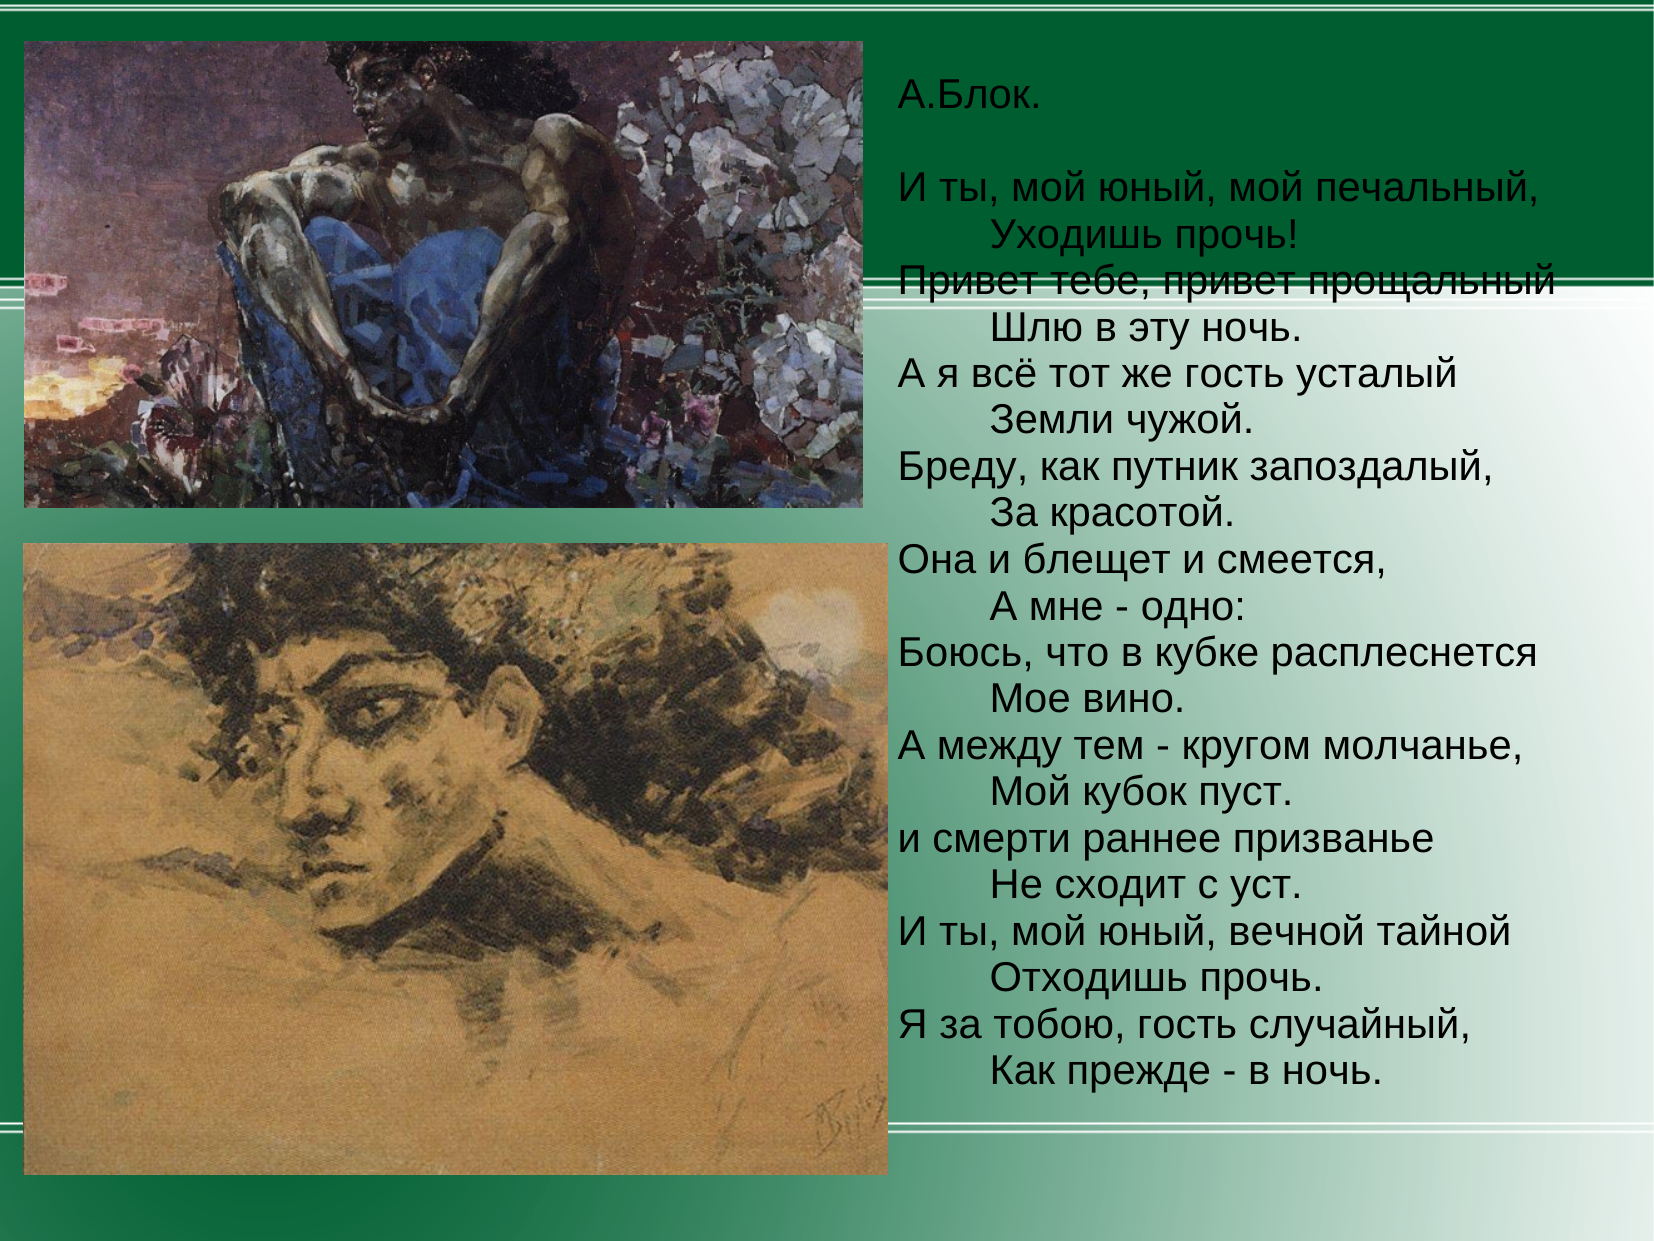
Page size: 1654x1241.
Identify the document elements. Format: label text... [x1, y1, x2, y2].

text_box А.Блок. И ты, мой юный, мой печальный, Уходишь прочь! Привет тебе, привет прощальный Шлю в эту ночь. А я всё тот же гость усталый Земли чужой. Бреду, как путник запоздалый, За красотой. Она и блещет и смеется, А мне - одно: Боюсь, что в кубке расплеснется Мое вино. А между тем - кругом молчанье, Мой кубок пуст. и смерти раннее призванье Не сходит с уст. И ты, мой юный, вечной тайной Отходишь прочь. Я за тобою, гость случайный, Как прежде - в ночь. [897, 70, 1642, 1189]
picture [0, 0, 1654, 1241]
